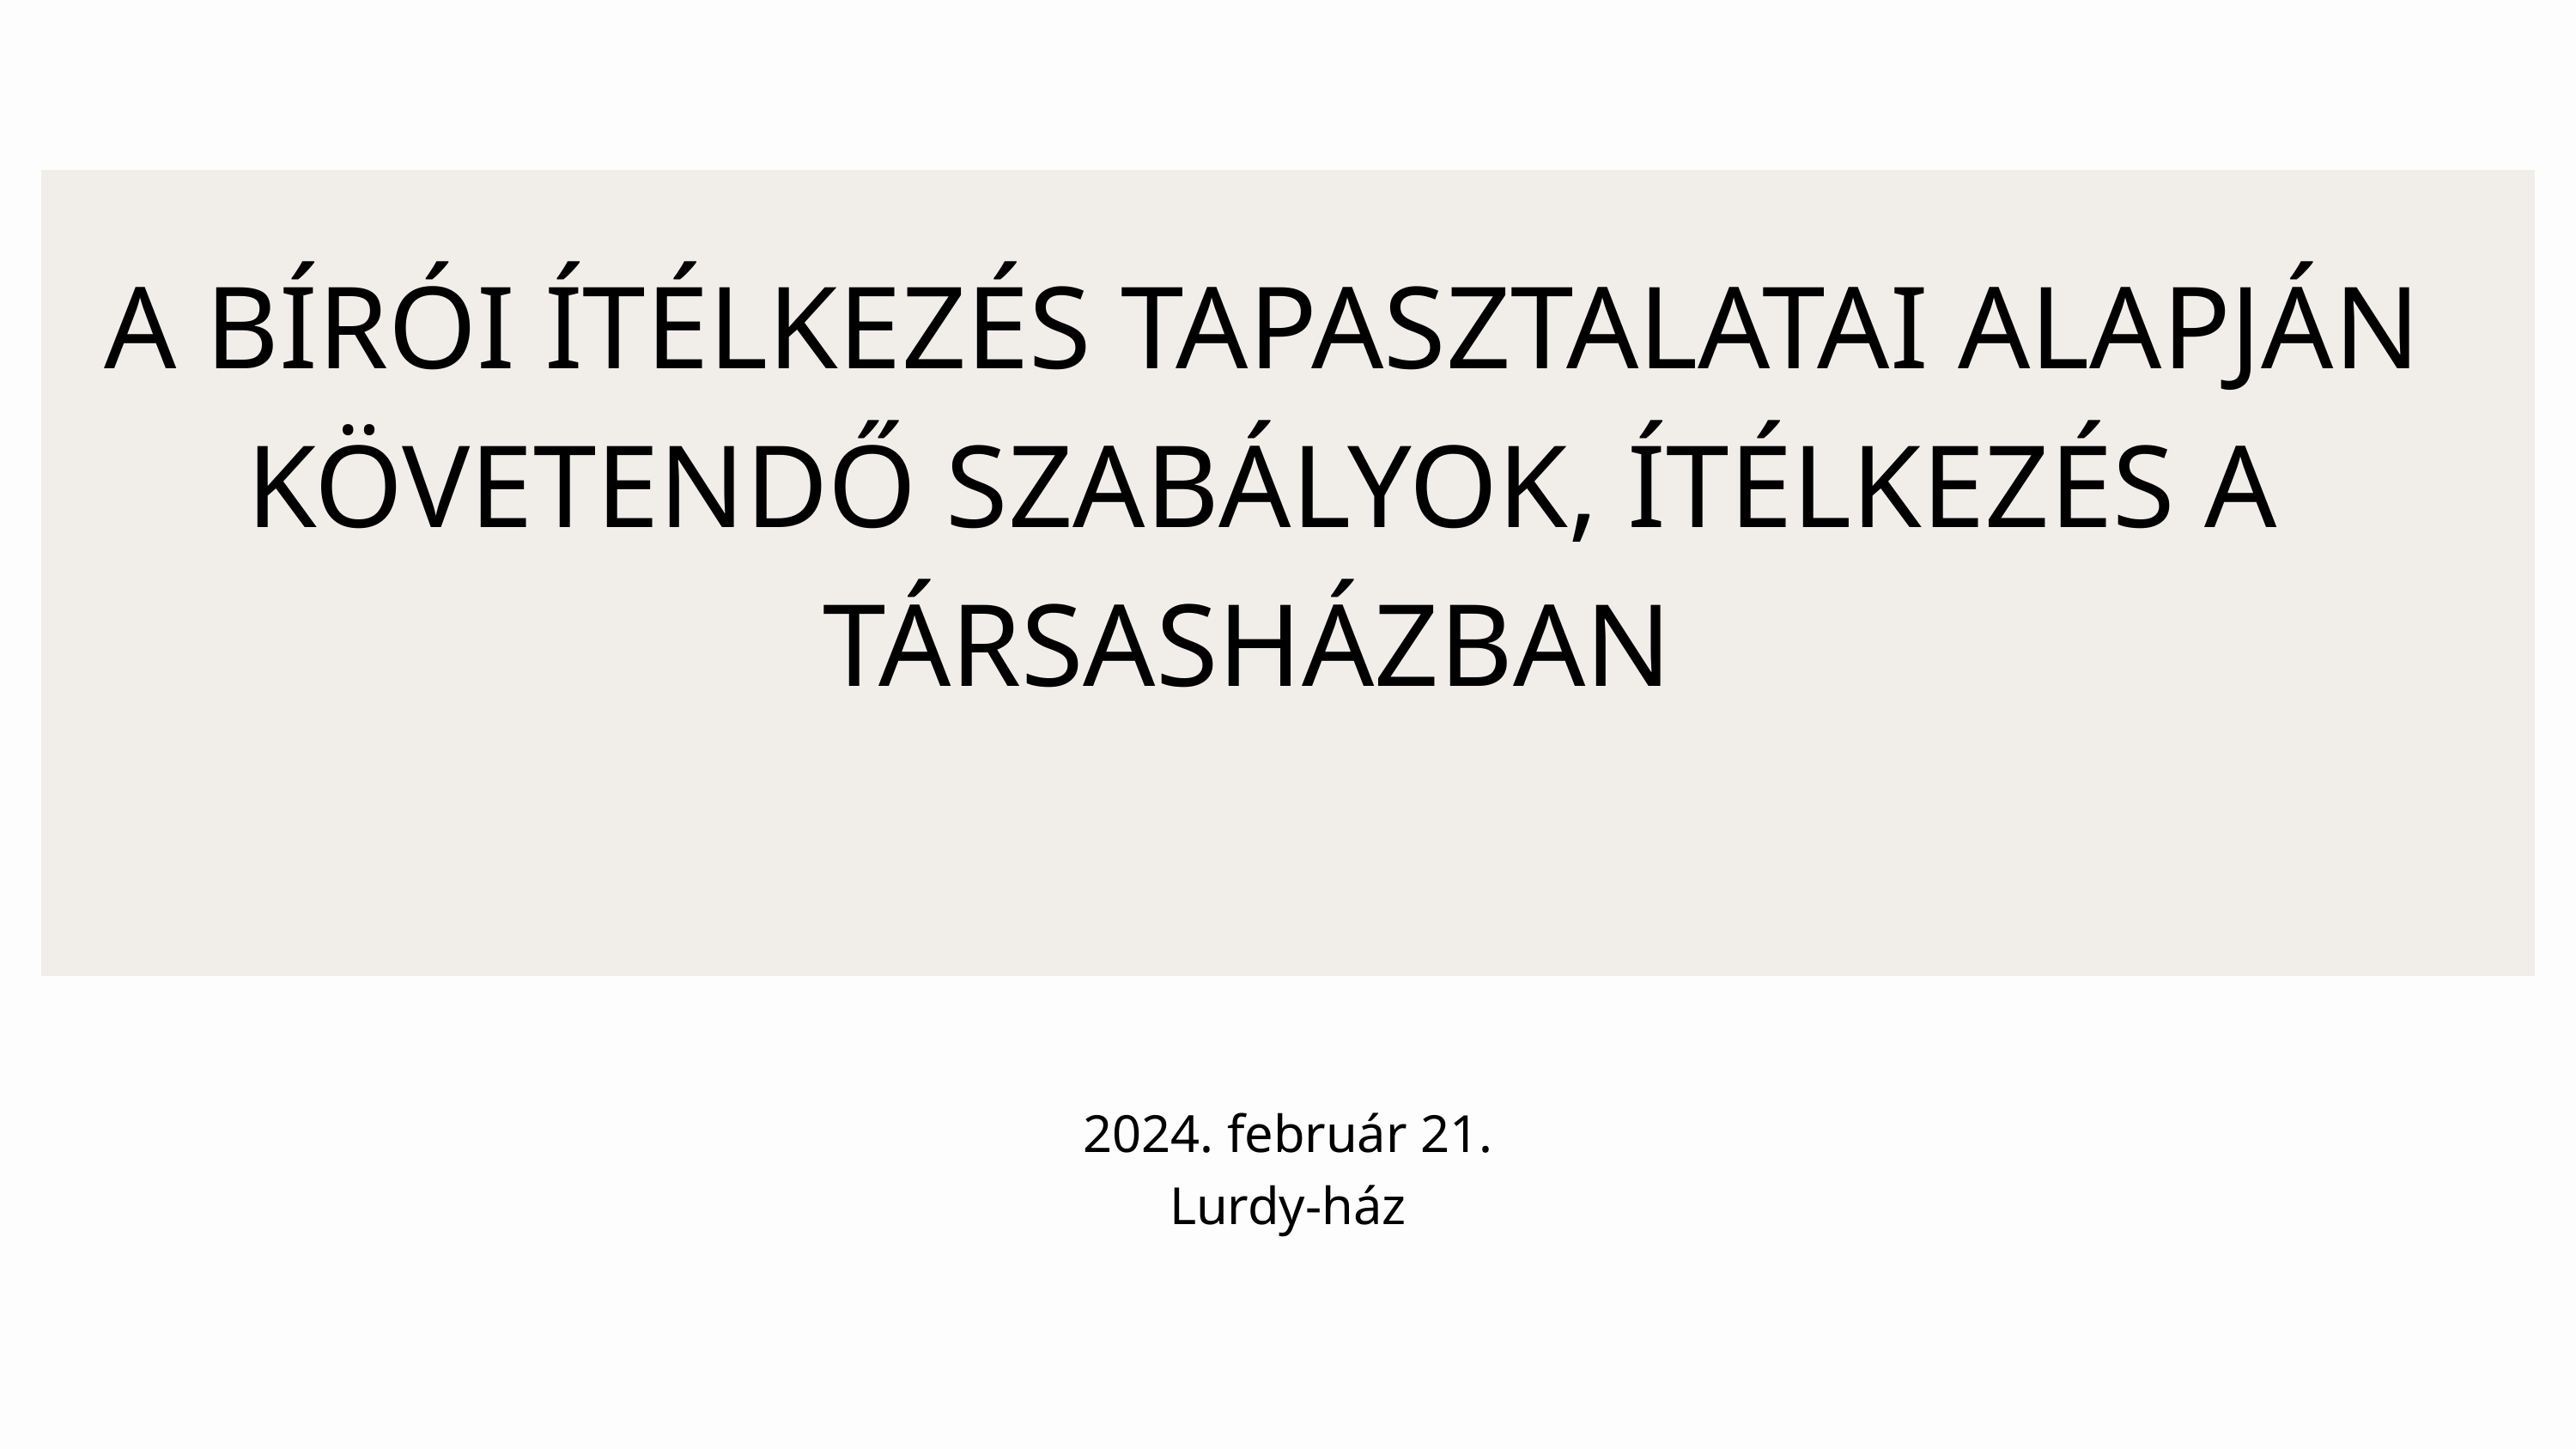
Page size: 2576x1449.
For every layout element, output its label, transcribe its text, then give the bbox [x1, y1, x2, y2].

text_box 2024. február 21. Lurdy-ház [823, 1091, 1753, 1235]
text_box A BÍRÓI ÍTÉLKEZÉS TAPASZTALATAI ALAPJÁN KÖVETENDŐ SZABÁLYOK, ÍTÉLKEZÉS A TÁRSASHÁZBAN [0, 233, 2524, 709]
text_box [41, 170, 2535, 976]
